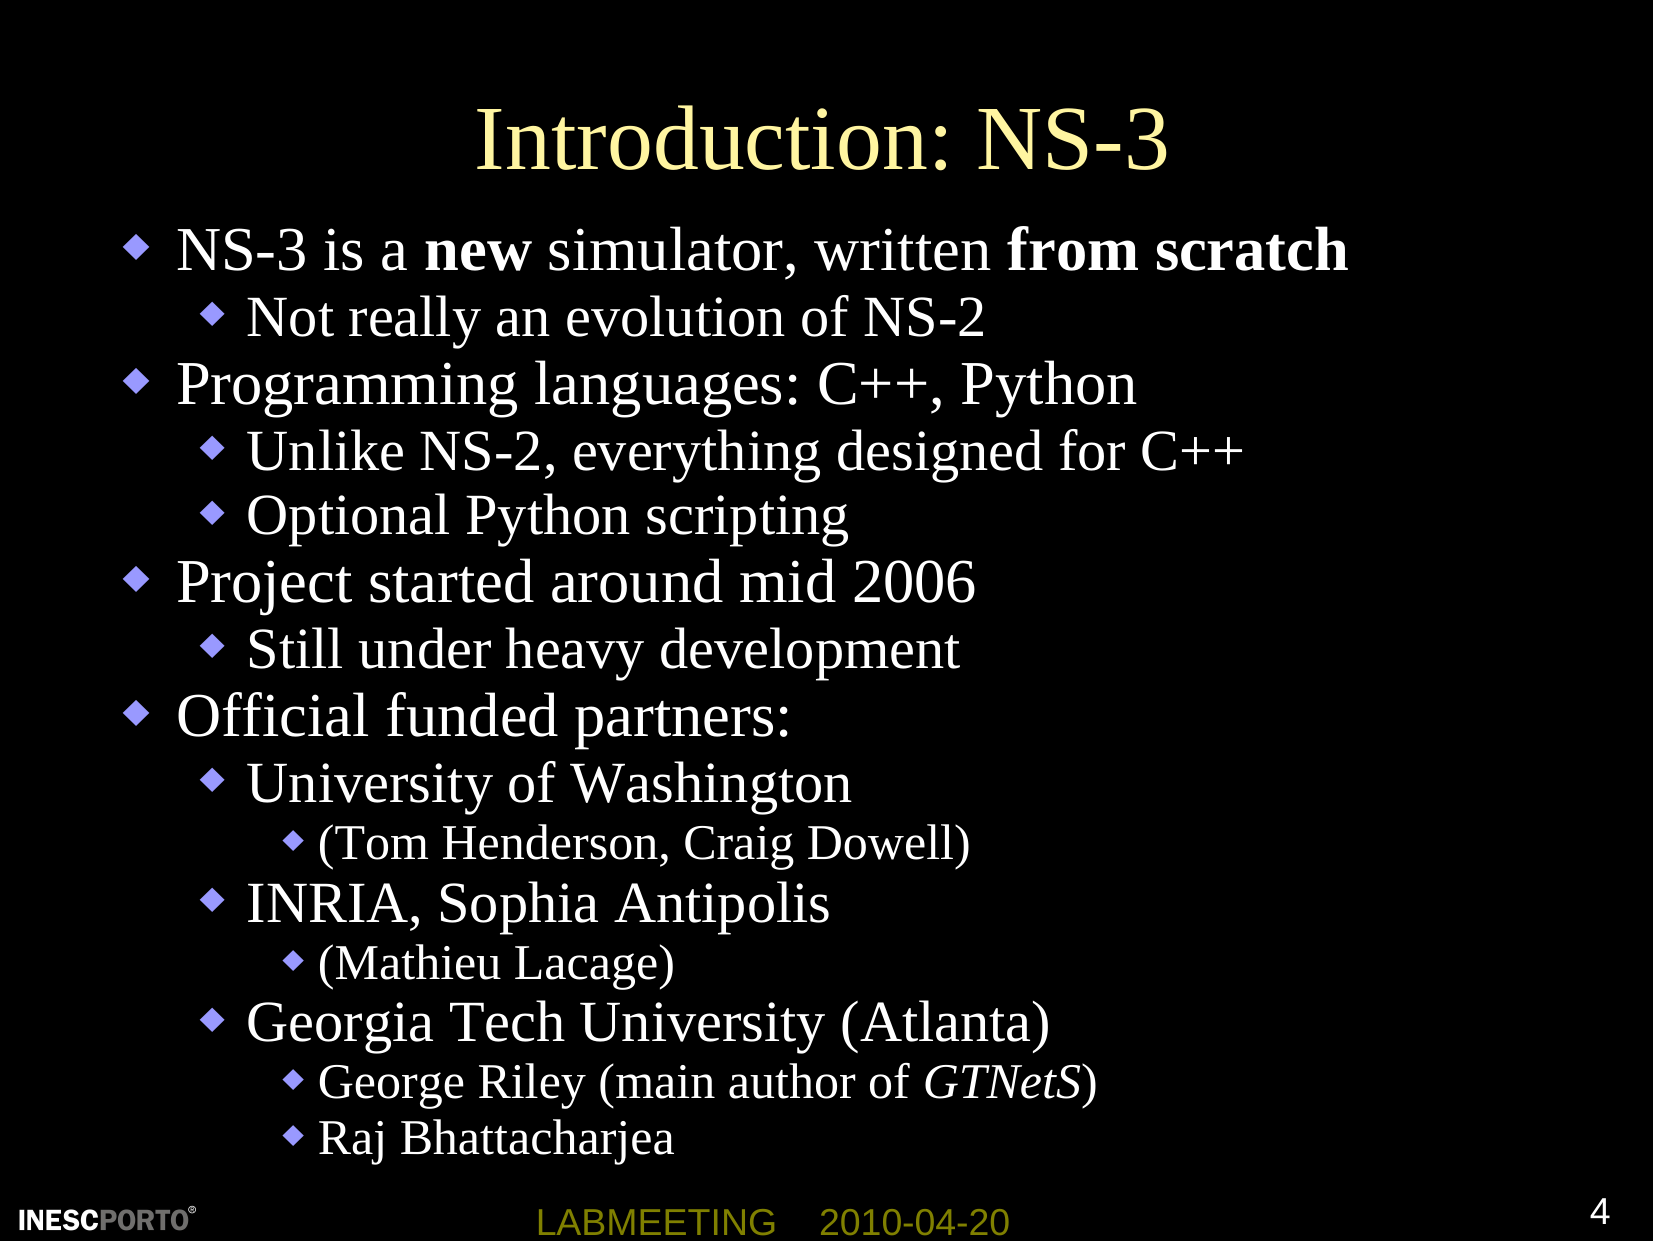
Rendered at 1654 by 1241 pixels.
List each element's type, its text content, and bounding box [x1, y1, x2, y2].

title Introduction: NS-3 [40, 38, 1607, 239]
list NS-3 is a new simulator, written from scratch Not really an evolution of NS-2 Programming languages: C++, Python Unlike NS-2, everything designed for C++ Optional Python scripting Project started around mid 2006 Still under heavy development Official funded partners: University of Washington (Tom Henderson, Craig Dowell) INRIA, Sophia Antipolis (Mathieu Lacage) Georgia Tech University (Atlanta) George Riley (main author of GTNetS) Raj Bhattacharjea [105, 214, 1552, 1166]
picture [9, 1181, 201, 1241]
